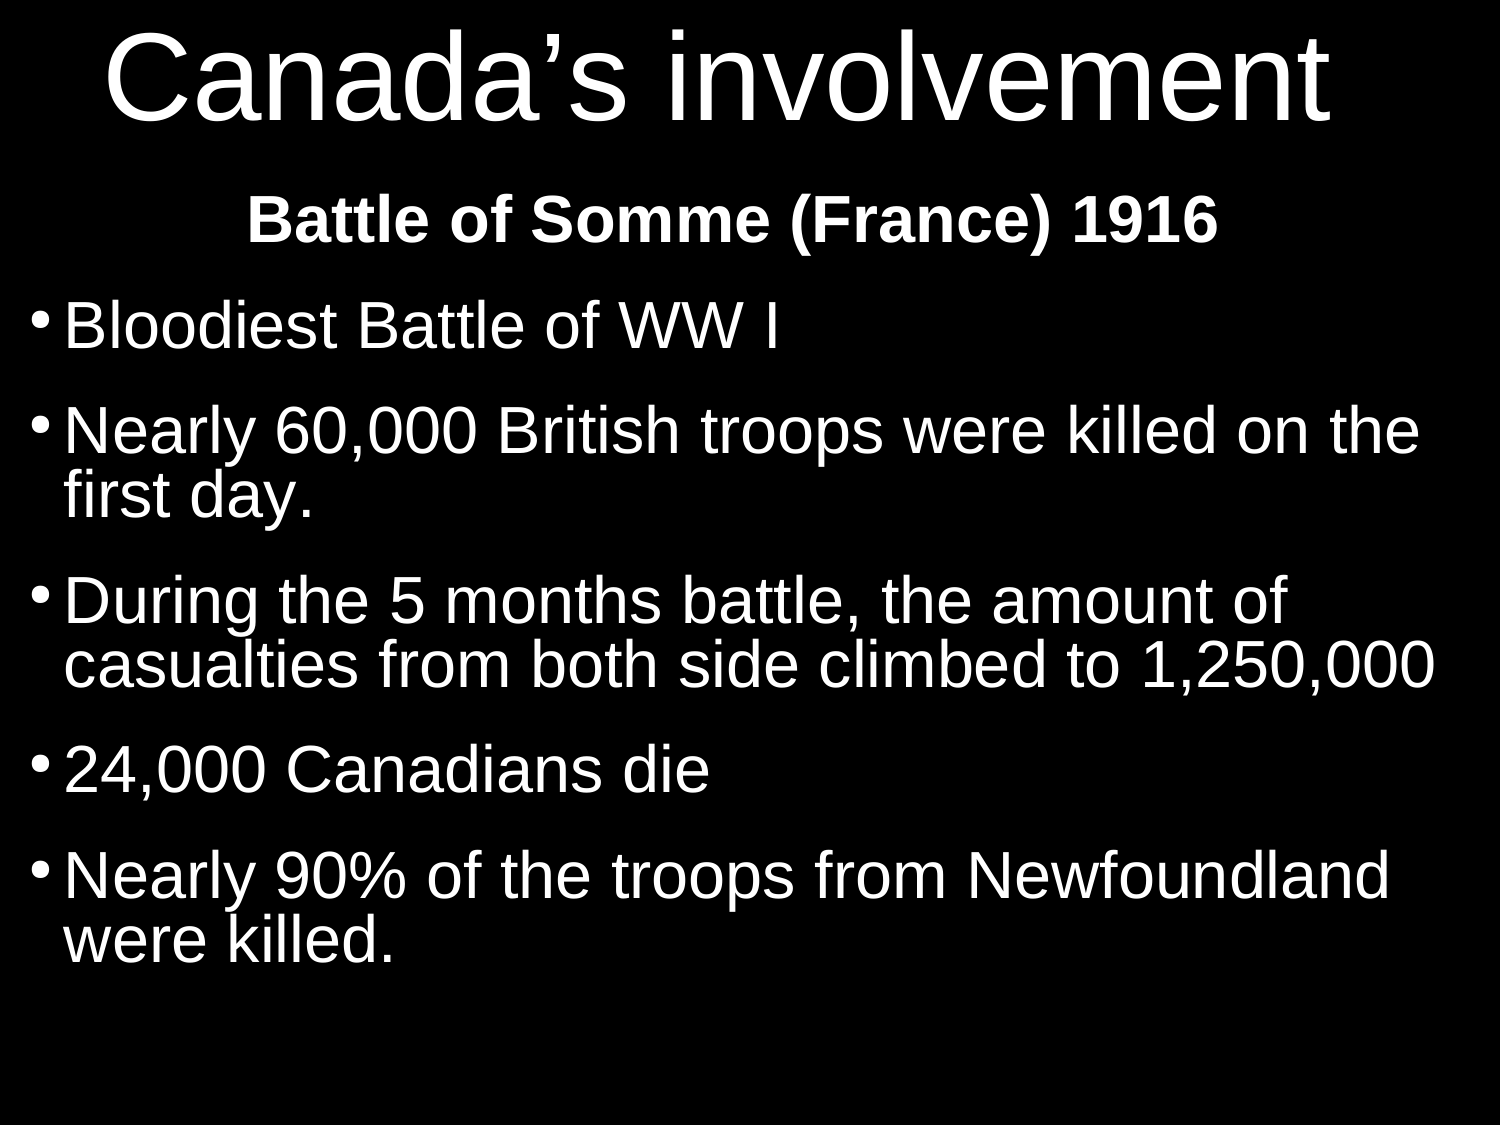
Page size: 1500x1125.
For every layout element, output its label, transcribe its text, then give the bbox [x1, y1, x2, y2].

text_box Battle of Somme (France) 1916 Bloodiest Battle of WW I Nearly 60,000 British troops were killed on the first day. During the 5 months battle, the amount of casualties from both side climbed to 1,250,000 24,000 Canadians die Nearly 90% of the troops from Newfoundland were killed. [13, 183, 1477, 984]
text_box m [199, 799, 438, 861]
text_box Canada’s involvement [87, 0, 1426, 153]
